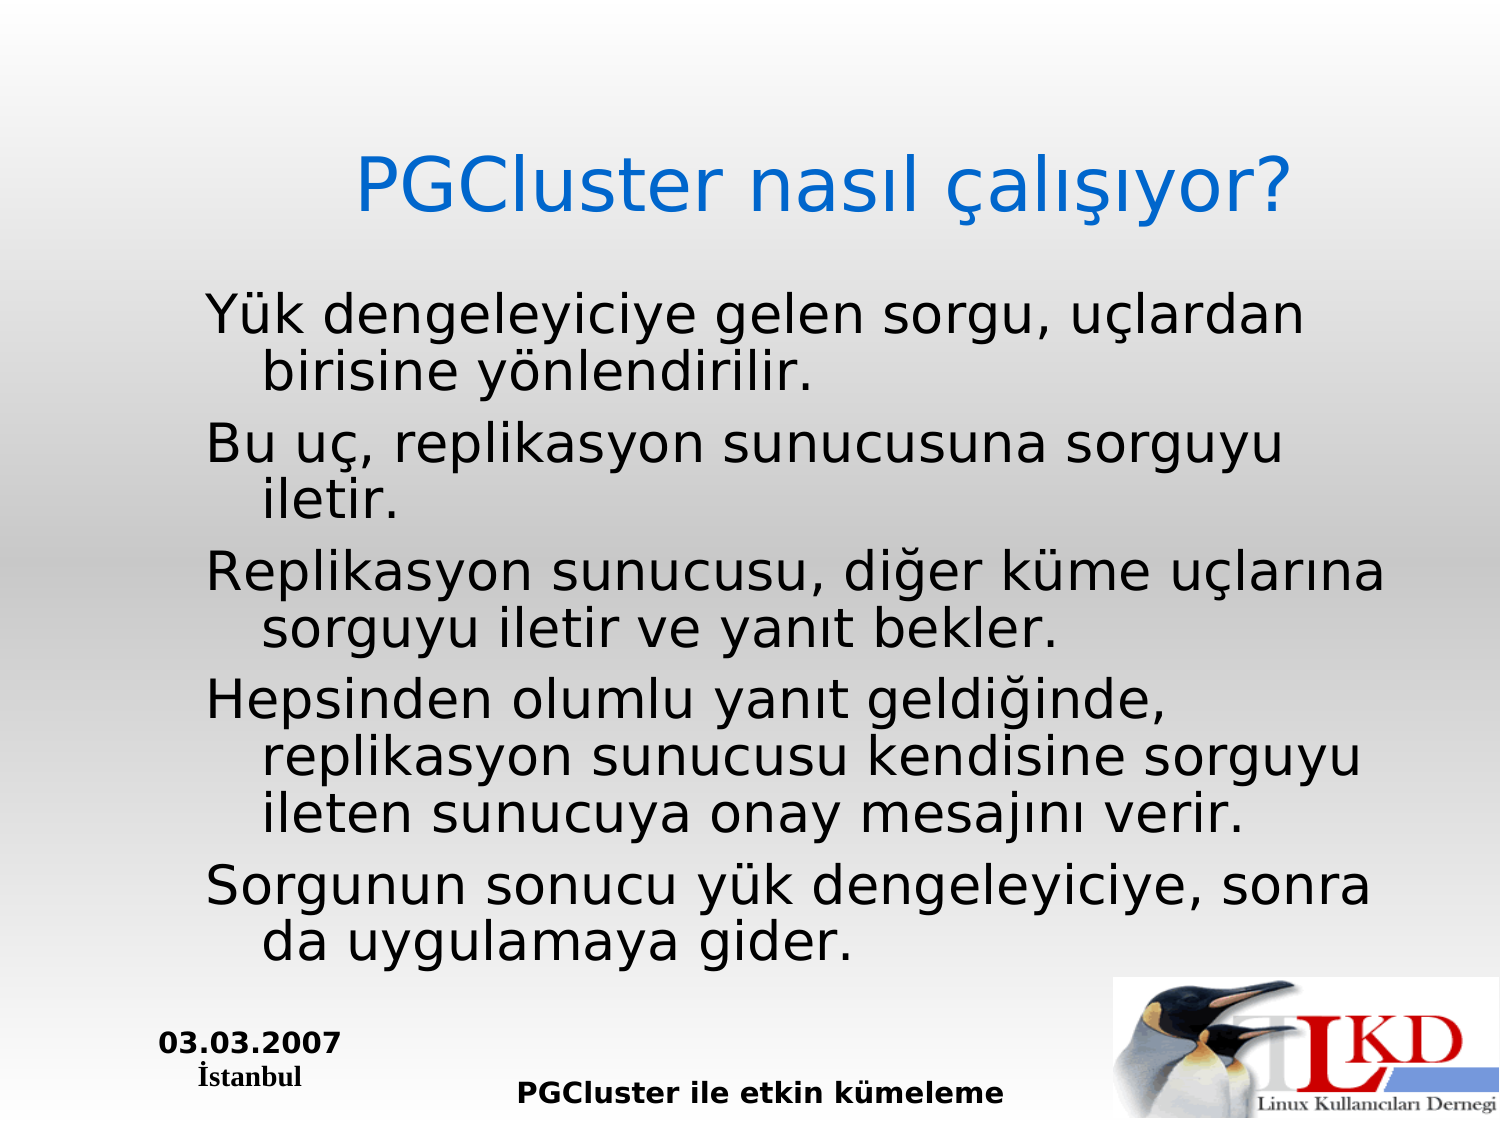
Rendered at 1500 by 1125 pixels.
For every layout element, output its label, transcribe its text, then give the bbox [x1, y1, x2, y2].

title PGCluster nasıl çalışıyor? [224, 49, 1425, 237]
text_box [202, 415, 1491, 1023]
picture [1113, 977, 1499, 1118]
list Yük dengeleyiciye gelen sorgu, uçlardan birisine yönlendirilir. Bu uç, replikasyon sunucusuna sorguyu iletir. Replikasyon sunucusu, diğer küme uçlarına sorguyu iletir ve yanıt bekler. Hepsinden olumlu yanıt geldiğinde, replikasyon sunucusu kendisine sorguyu ileten sunucuya onay mesajını verir. Sorgunun sonucu yük dengeleyiciye, sonra da uygulamaya gider. [190, 280, 1416, 987]
